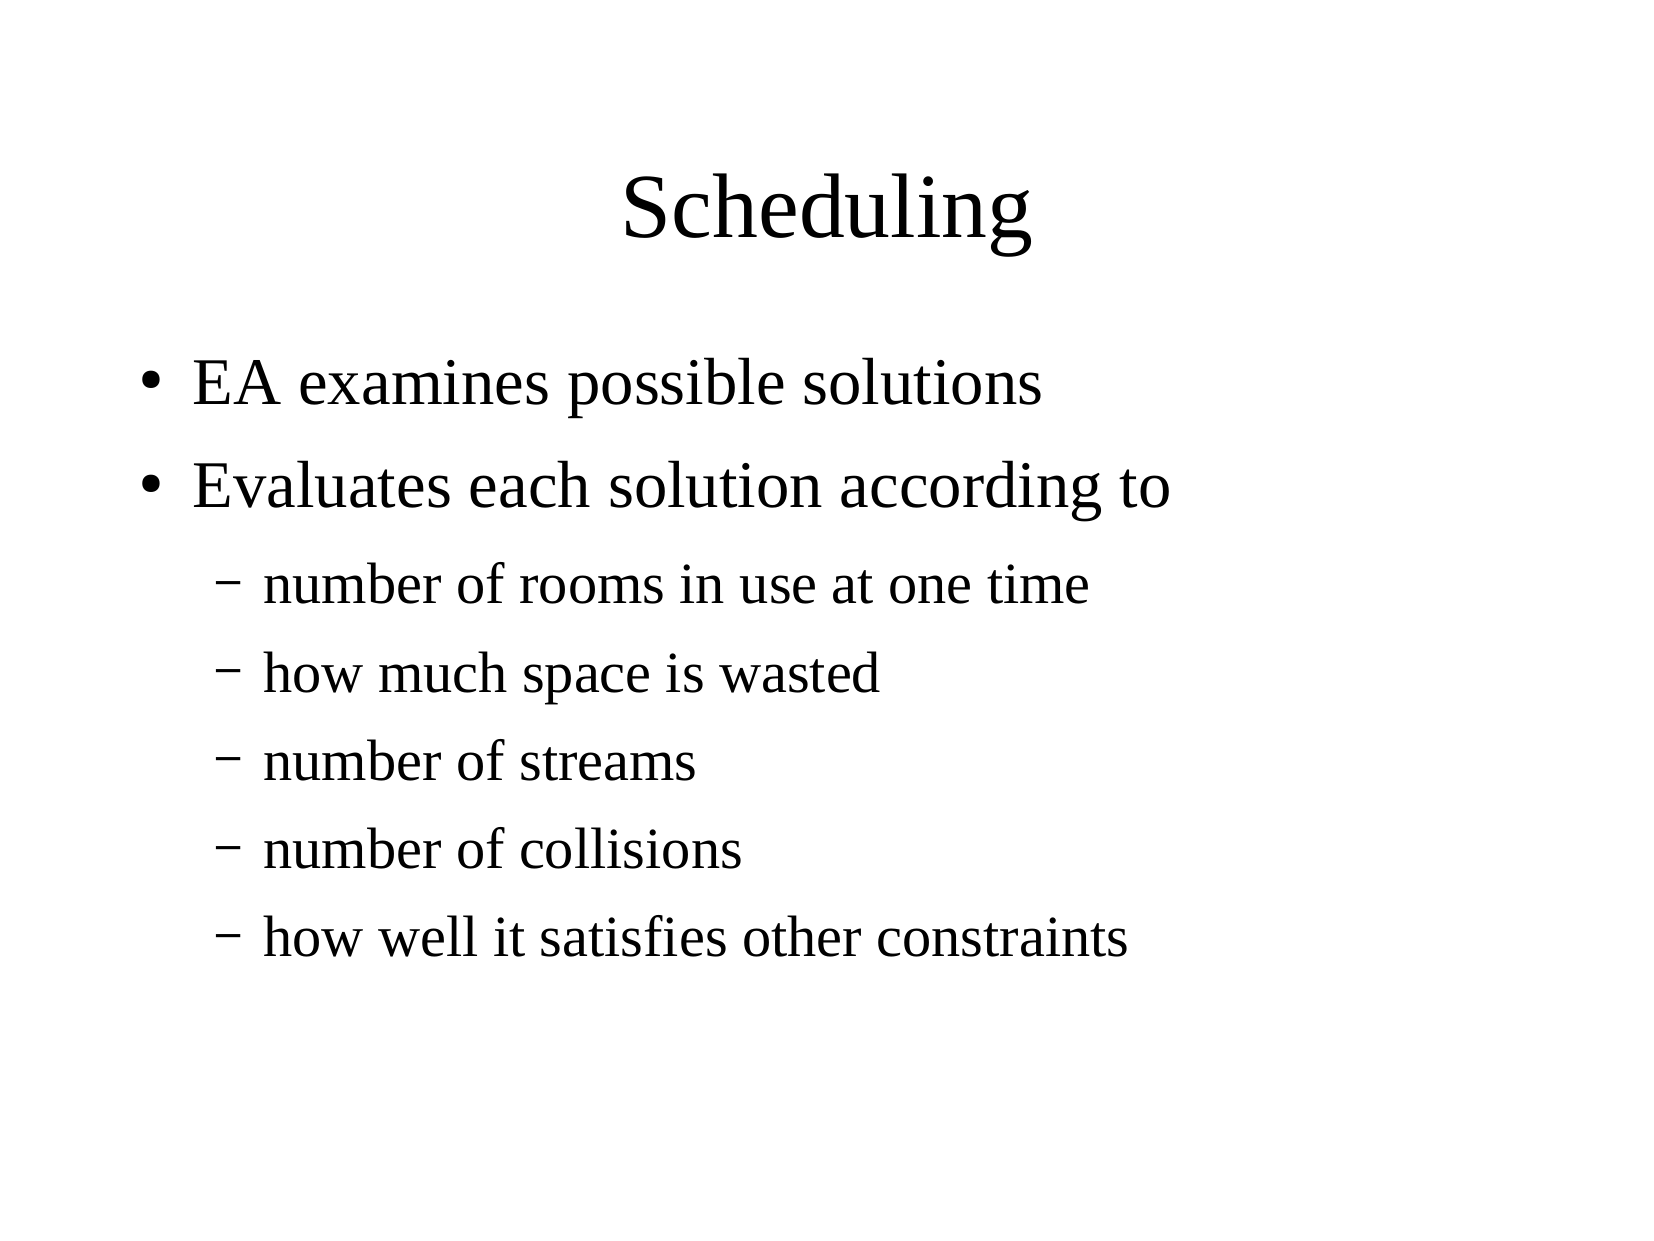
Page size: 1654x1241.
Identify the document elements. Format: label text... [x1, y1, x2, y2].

title Scheduling [121, 102, 1534, 311]
list EA examines possible solutions Evaluates each solution according to number of rooms in use at one time how much space is wasted number of streams number of collisions how well it satisfies other constraints [121, 344, 1534, 1127]
